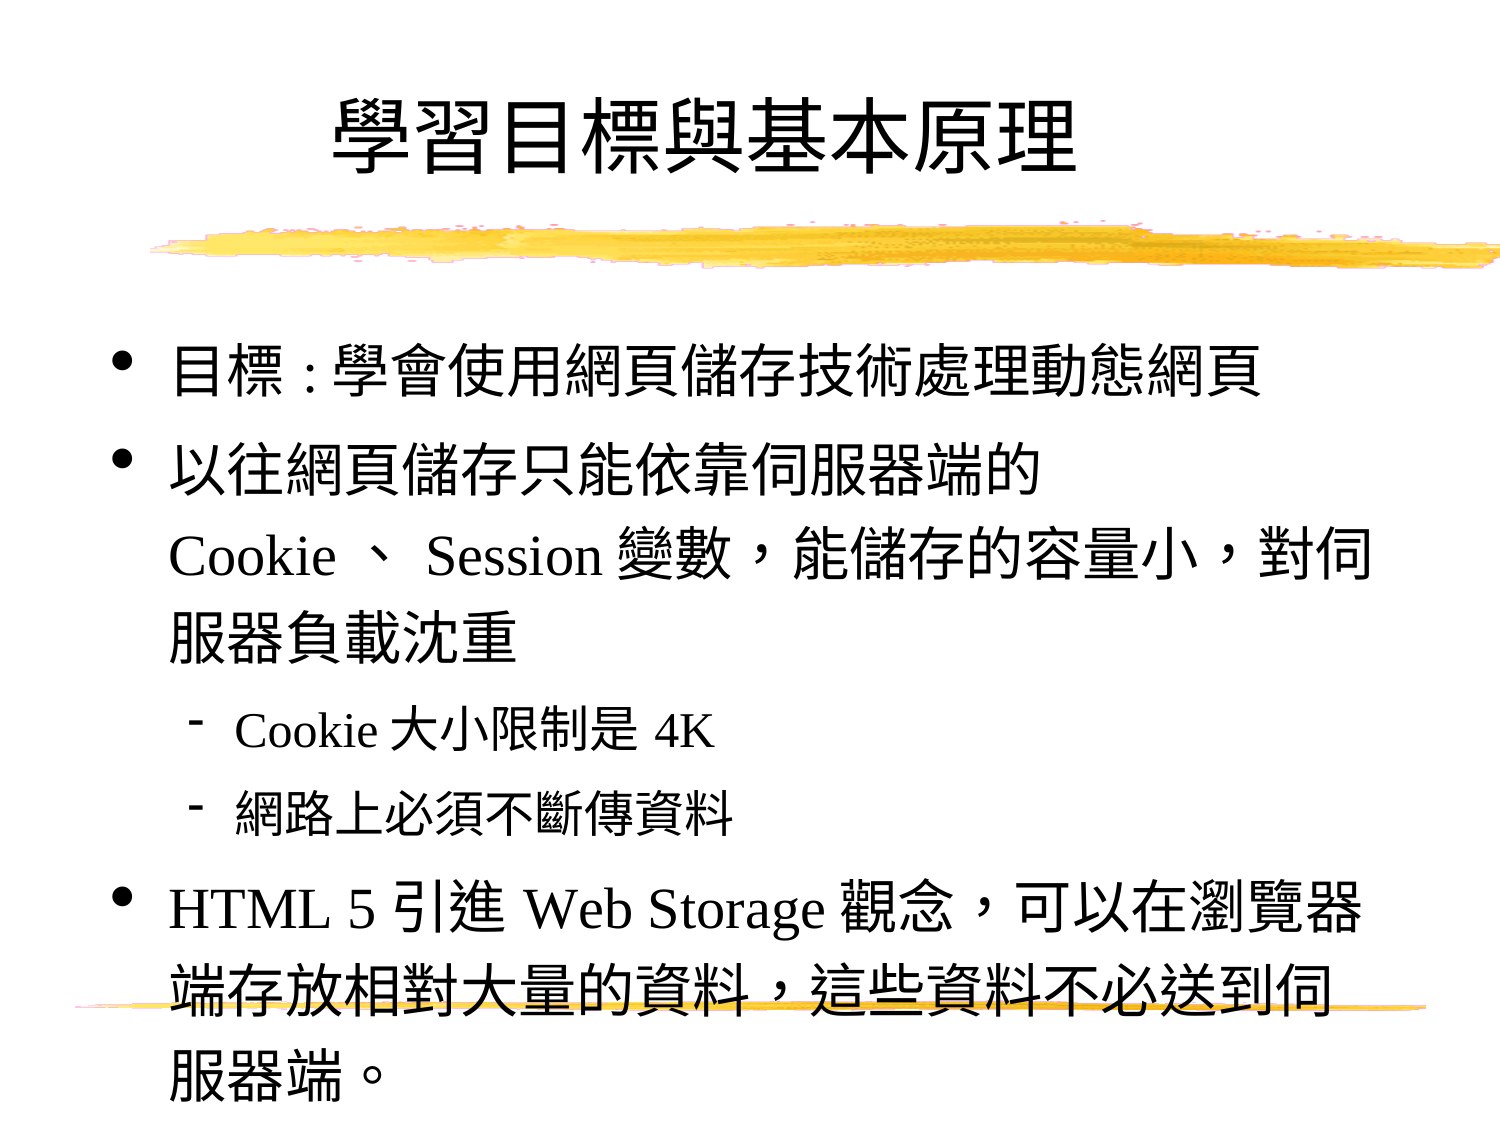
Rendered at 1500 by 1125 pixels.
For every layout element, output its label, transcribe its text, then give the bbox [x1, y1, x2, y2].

picture [1388, 999, 1426, 1013]
list 目標:學會使用網頁儲存技術處理動態網頁 以往網頁儲存只能依靠伺服器端的Cookie、Session變數，能儲存的容量小，對伺服器負載沈重 Cookie大小限制是4K 網路上必須不斷傳資料 HTML 5引進Web Storage觀念，可以在瀏覽器端存放相對大量的資料，這些資料不必送到伺服器端。 [112, 324, 1388, 1029]
picture [150, 215, 1500, 279]
title 學習目標與基本原理 [66, 44, 1342, 218]
picture [75, 999, 112, 1013]
